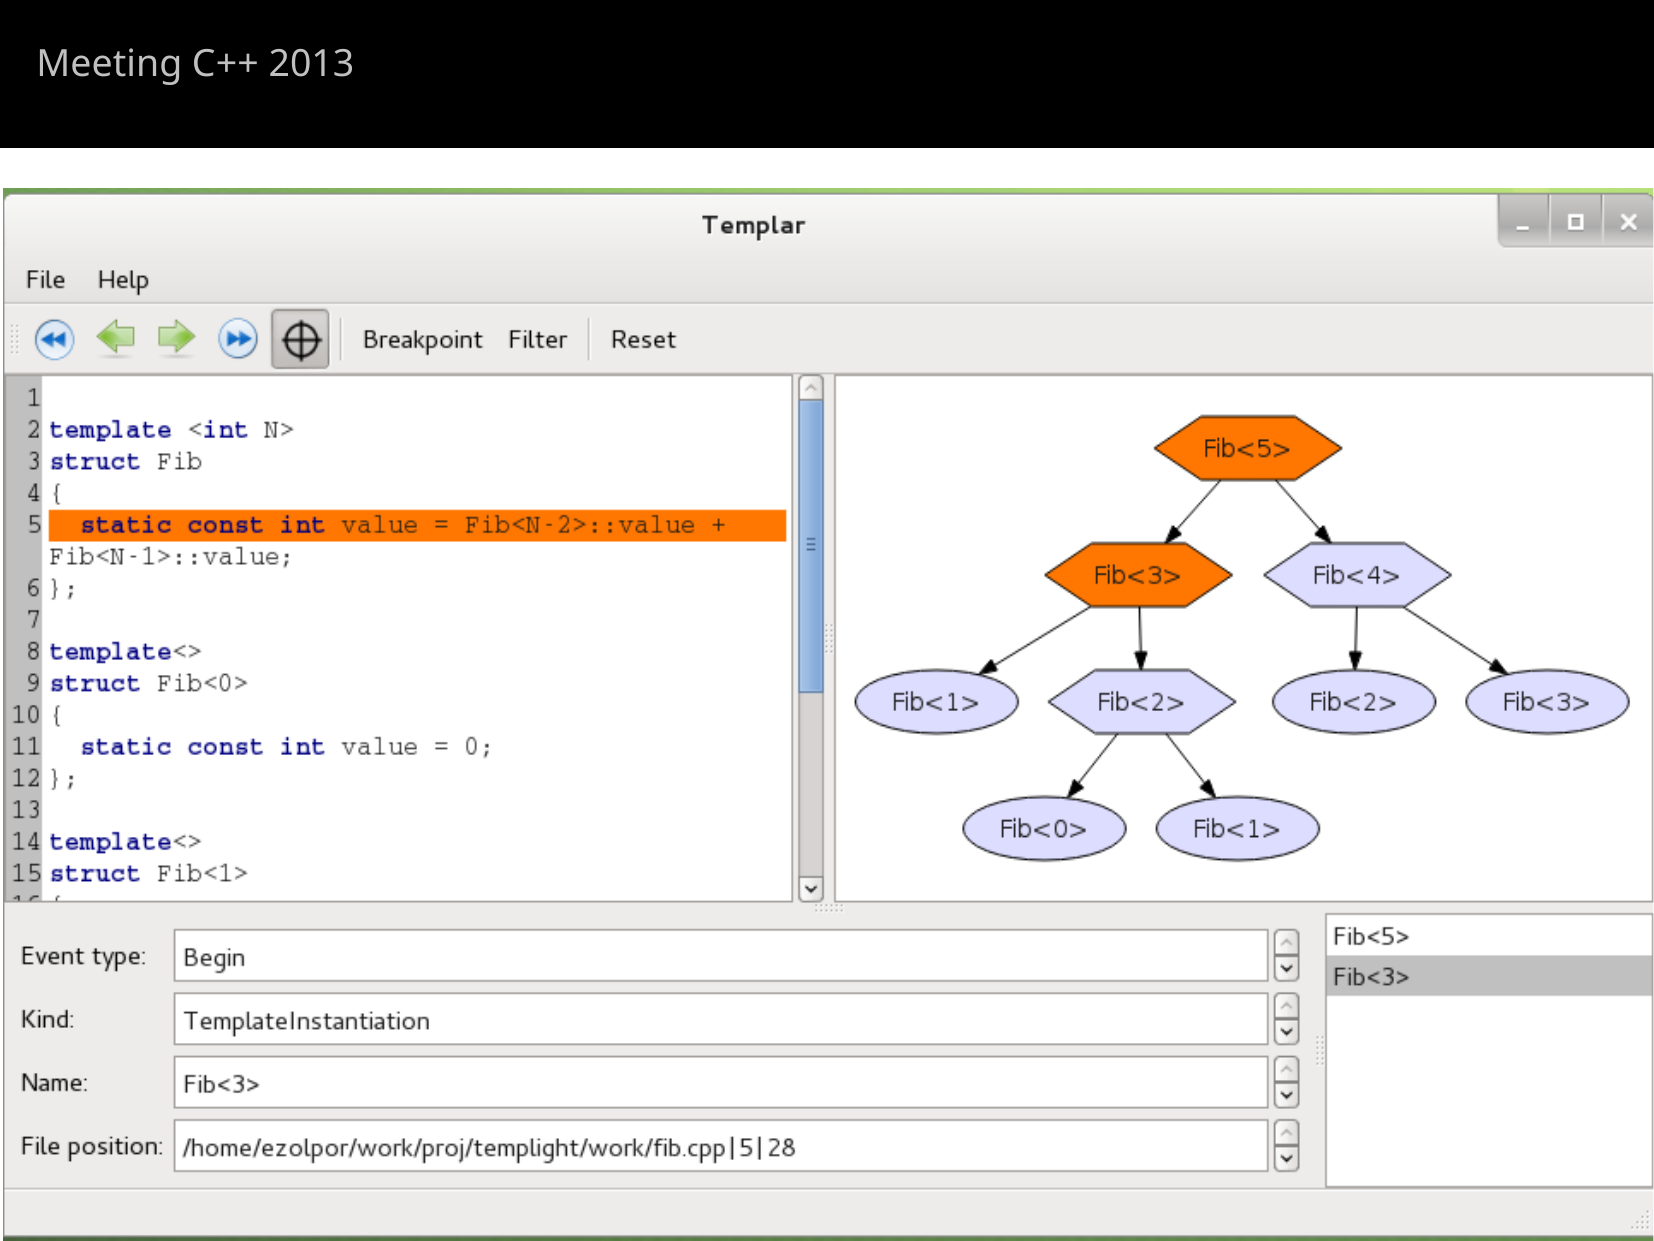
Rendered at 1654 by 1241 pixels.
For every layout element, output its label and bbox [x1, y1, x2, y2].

picture [3, 188, 1654, 1241]
